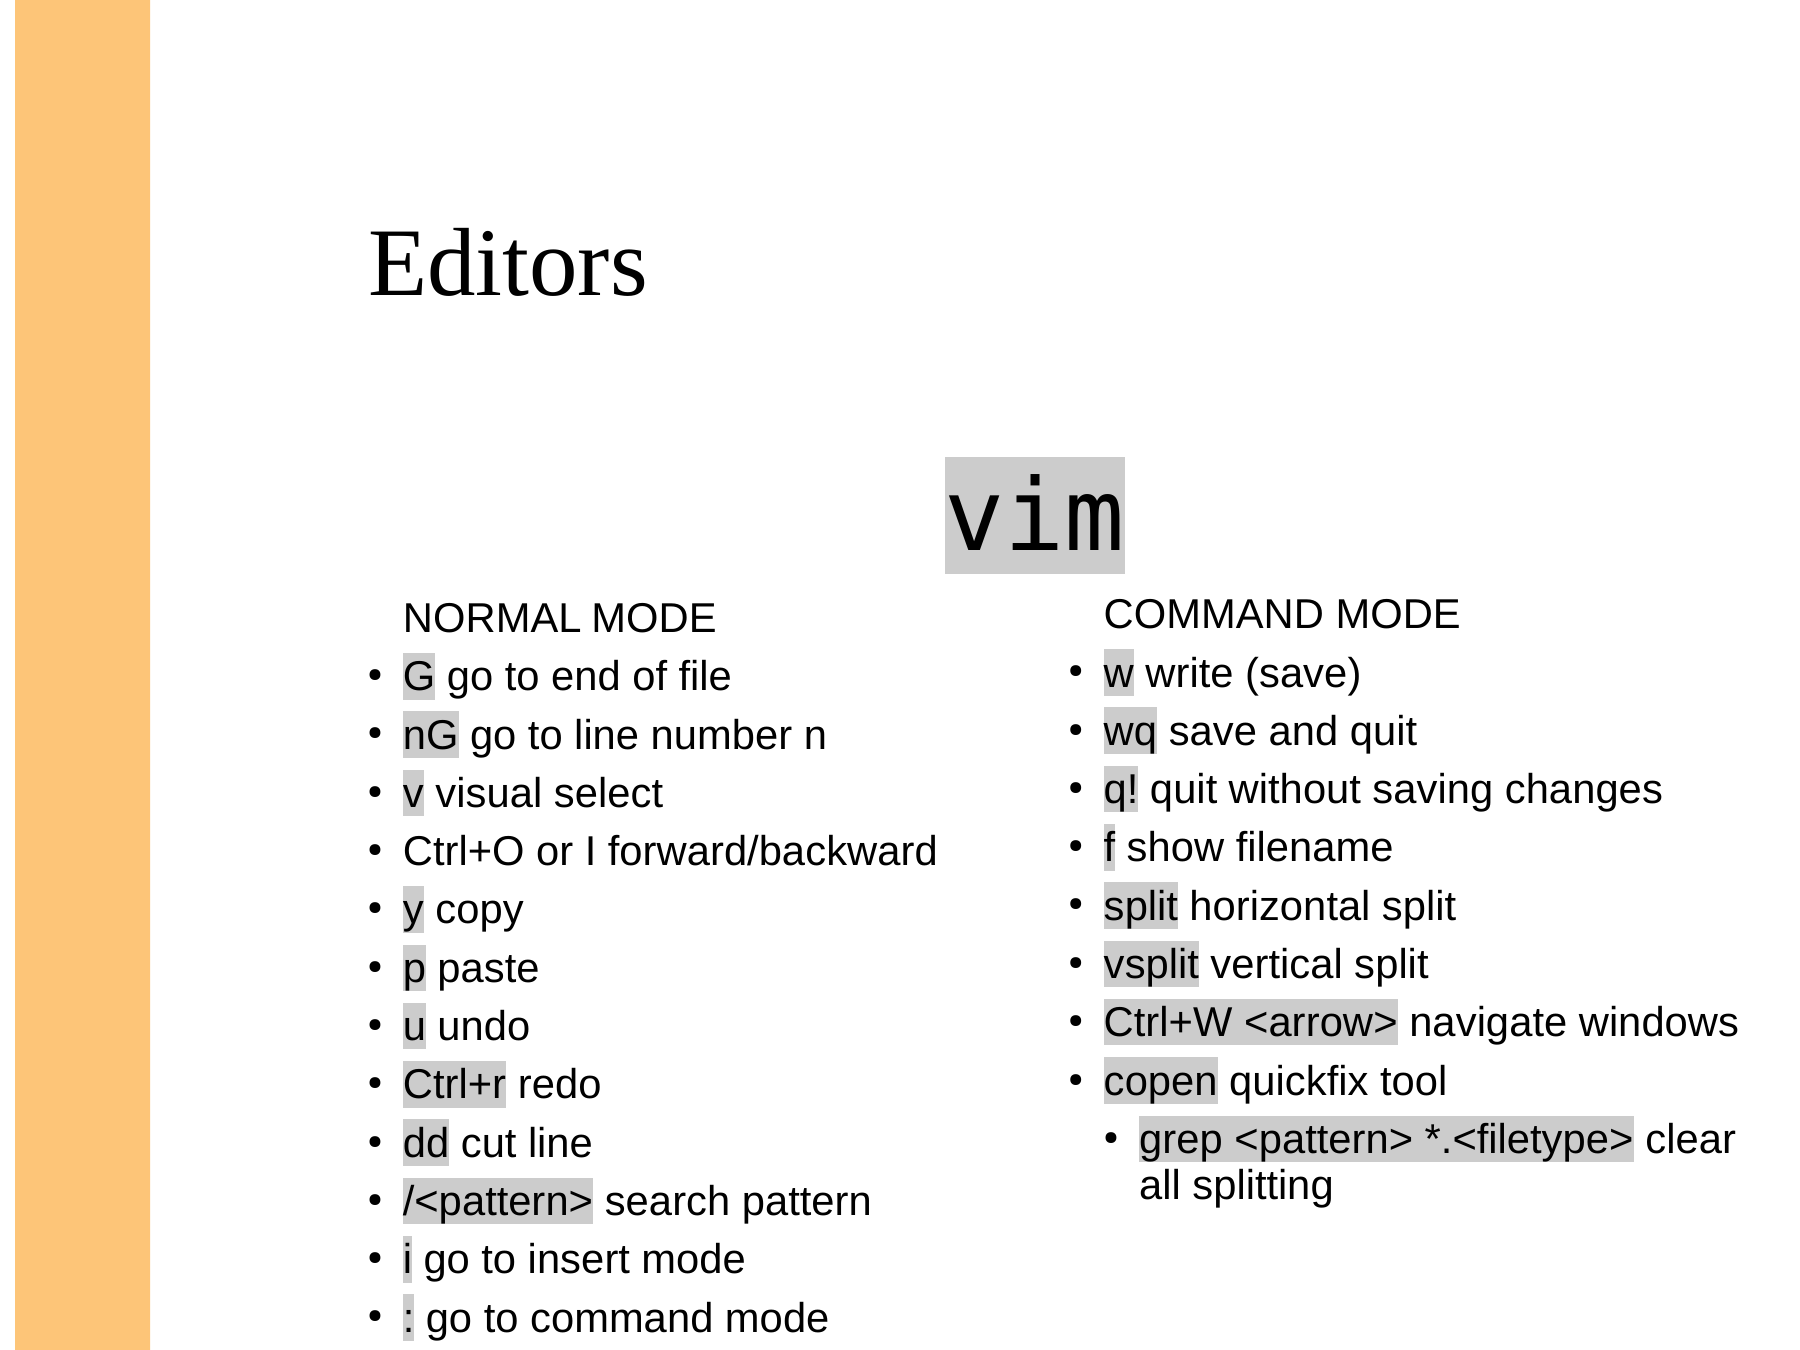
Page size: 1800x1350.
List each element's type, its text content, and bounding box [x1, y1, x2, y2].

text_box COMMAND MODE w write (save) wq save and quit q! quit without saving changes f show filename split horizontal split vsplit vertical split Ctrl+W <arrow> navigate windows copen quickfix tool grep <pattern> *.<filetype> clear all splitting [1053, 583, 1778, 1275]
text_box NORMAL MODE G go to end of file nG go to line number n v visual select Ctrl+O or I forward/backward y copy p paste u undo Ctrl+r redo dd cut line /<pattern> search pattern i go to insert mode : go to command mode [352, 587, 983, 1349]
subtitle Editors [368, 101, 1531, 424]
text_box vim [360, 449, 1711, 680]
